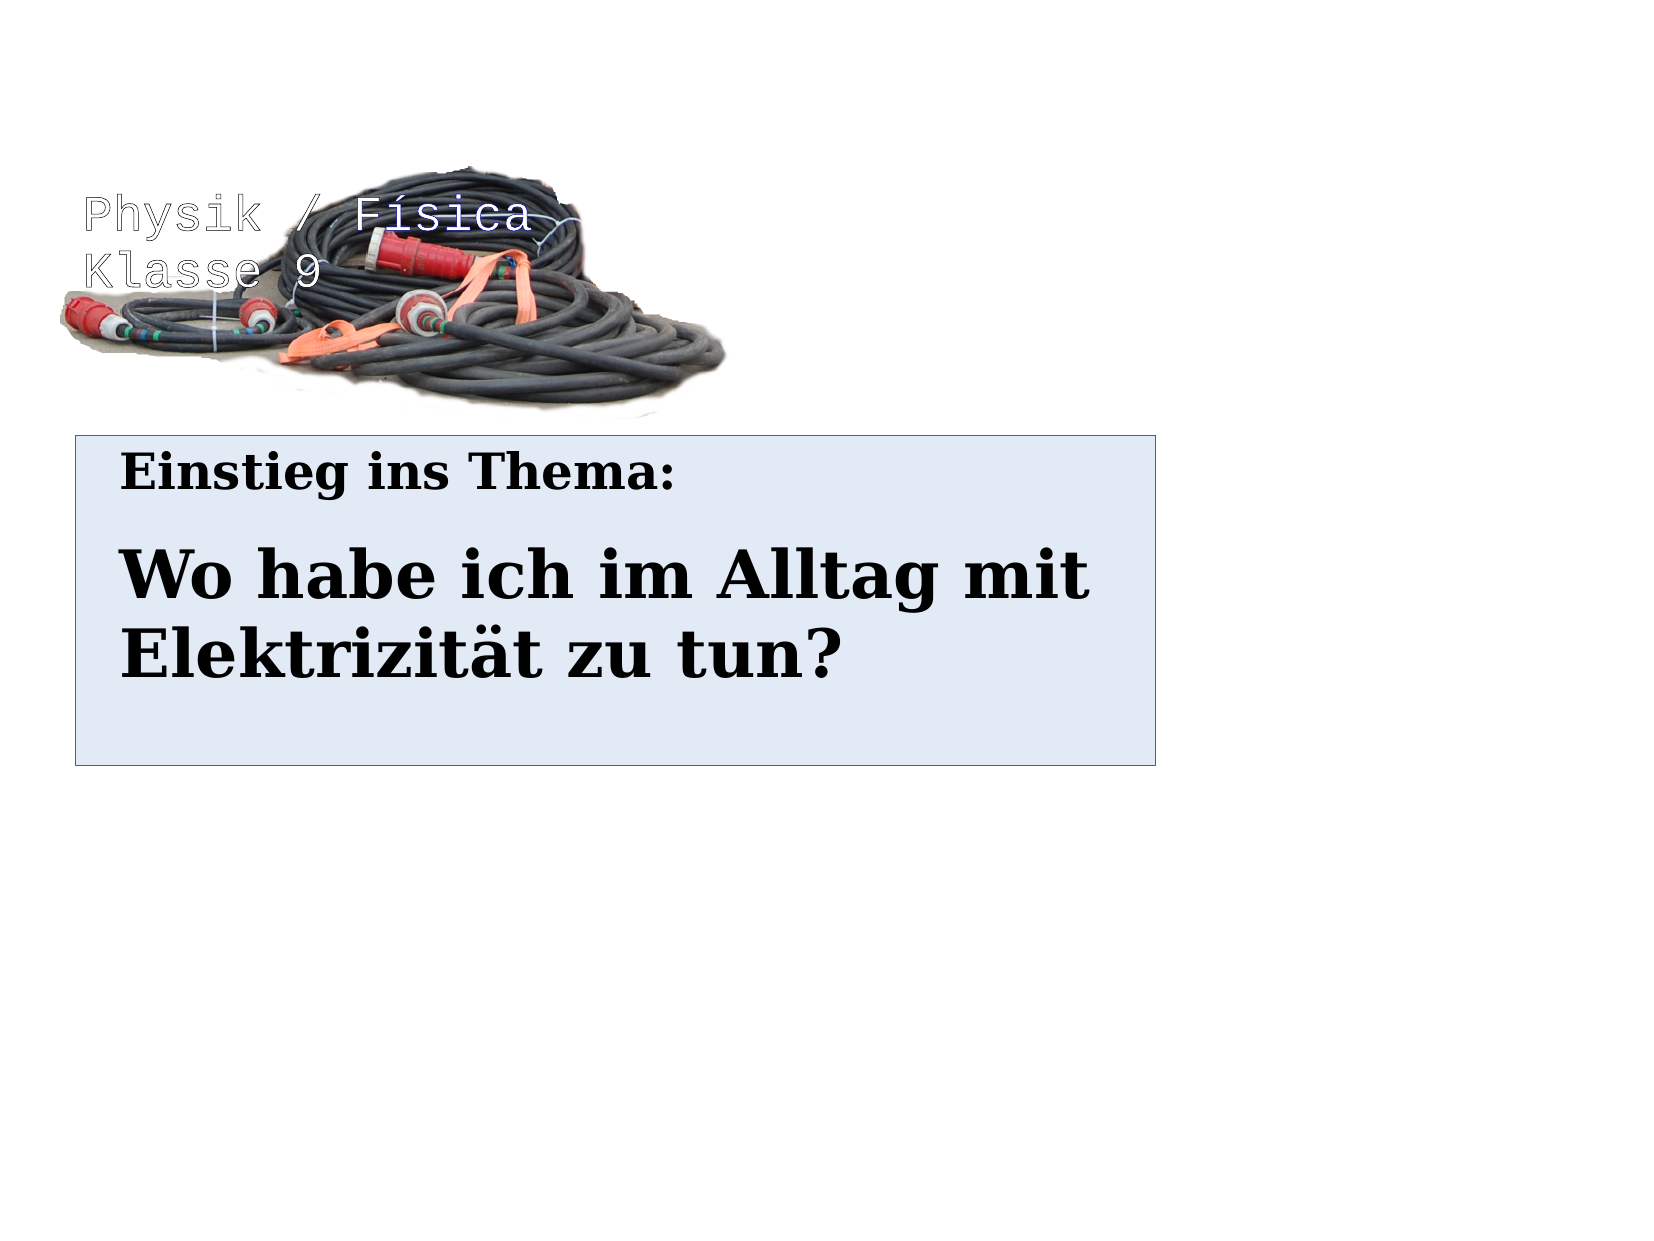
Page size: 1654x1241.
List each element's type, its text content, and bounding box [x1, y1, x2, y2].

picture [60, 164, 736, 421]
text_box Einstieg ins Thema: Wo habe ich im Alltag mit Elektrizität zu tun? [105, 435, 1486, 1171]
subtitle Physik / Física Klasse 9 [82, 115, 736, 376]
text_box [75, 435, 105, 766]
